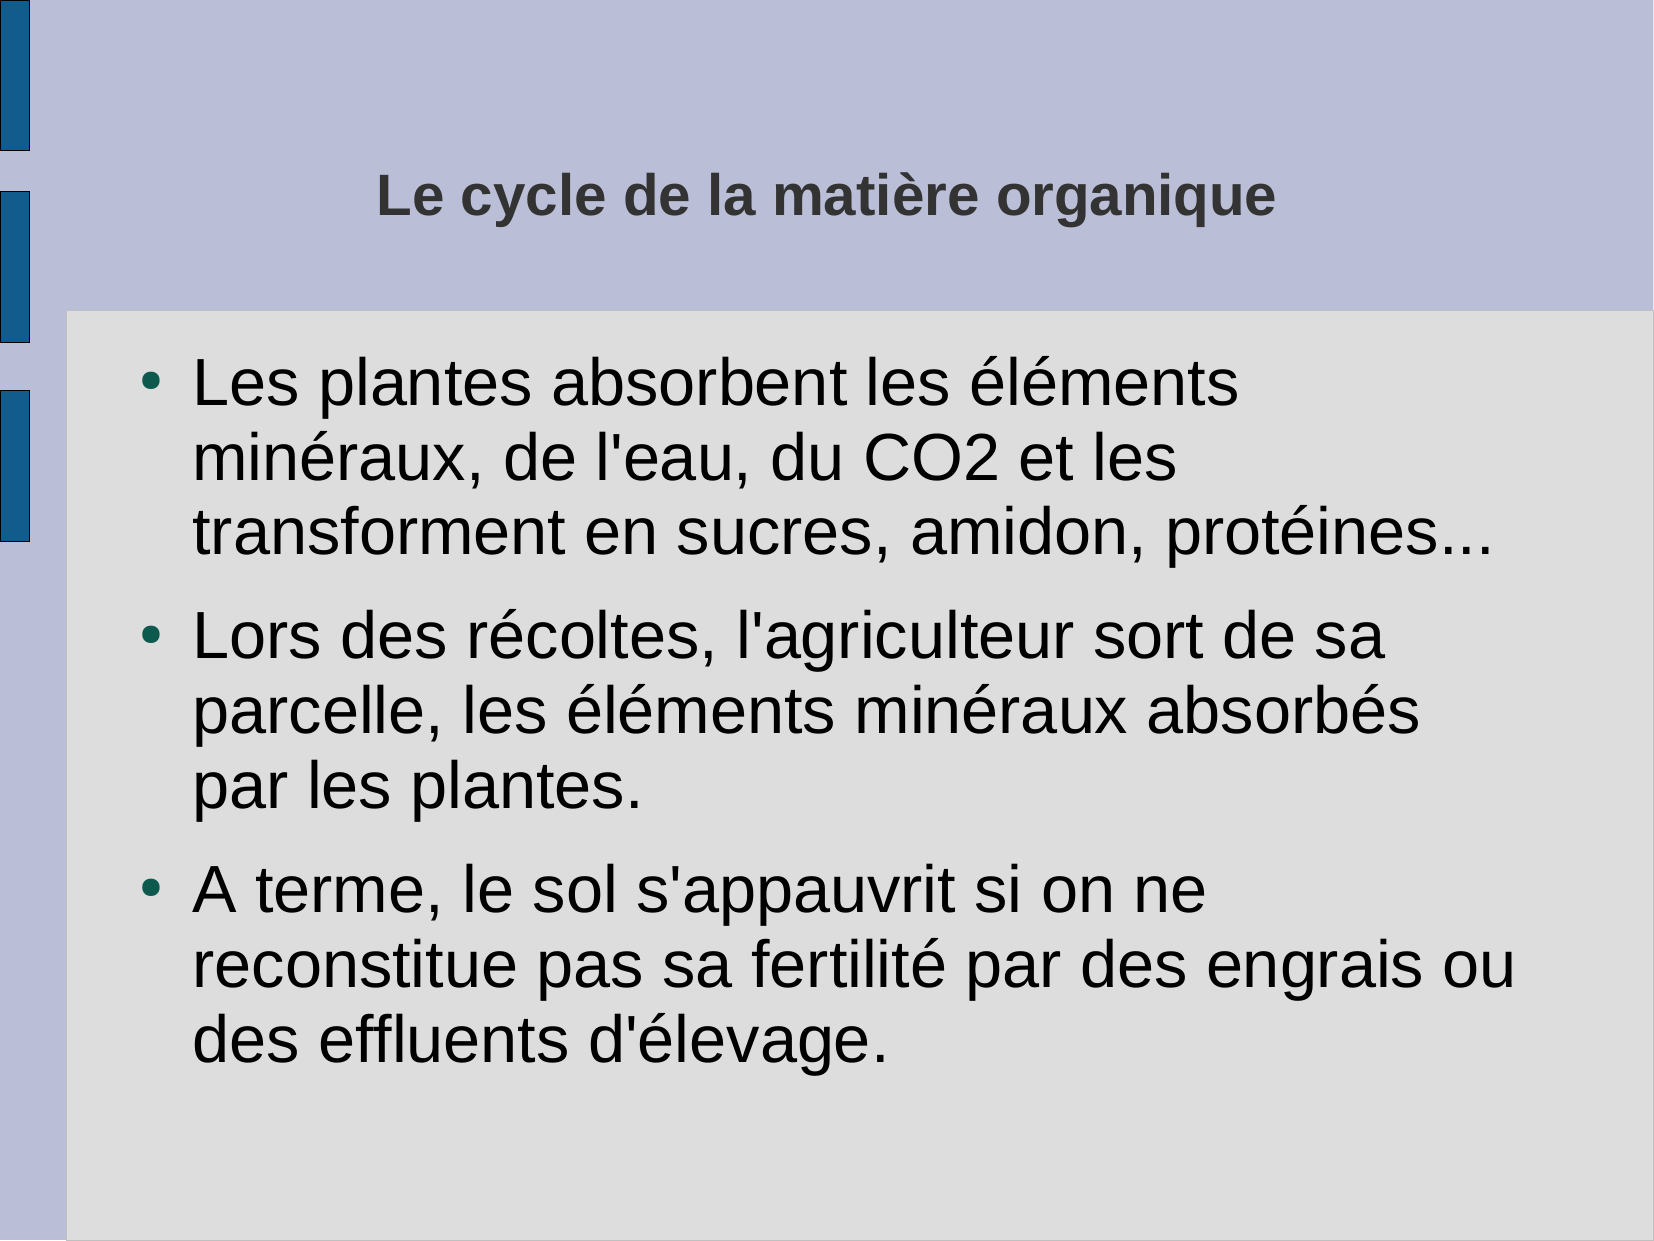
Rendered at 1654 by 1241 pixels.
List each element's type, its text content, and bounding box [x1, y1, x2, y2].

title Le cycle de la matière organique [121, 91, 1534, 299]
list Les plantes absorbent les éléments minéraux, de l'eau, du CO2 et les transforment en sucres, amidon, protéines... Lors des récoltes, l'agriculteur sort de sa parcelle, les éléments minéraux absorbés par les plantes. A terme, le sol s'appauvrit si on ne reconstitue pas sa fertilité par des engrais ou des effluents d'élevage. [121, 344, 1534, 1127]
